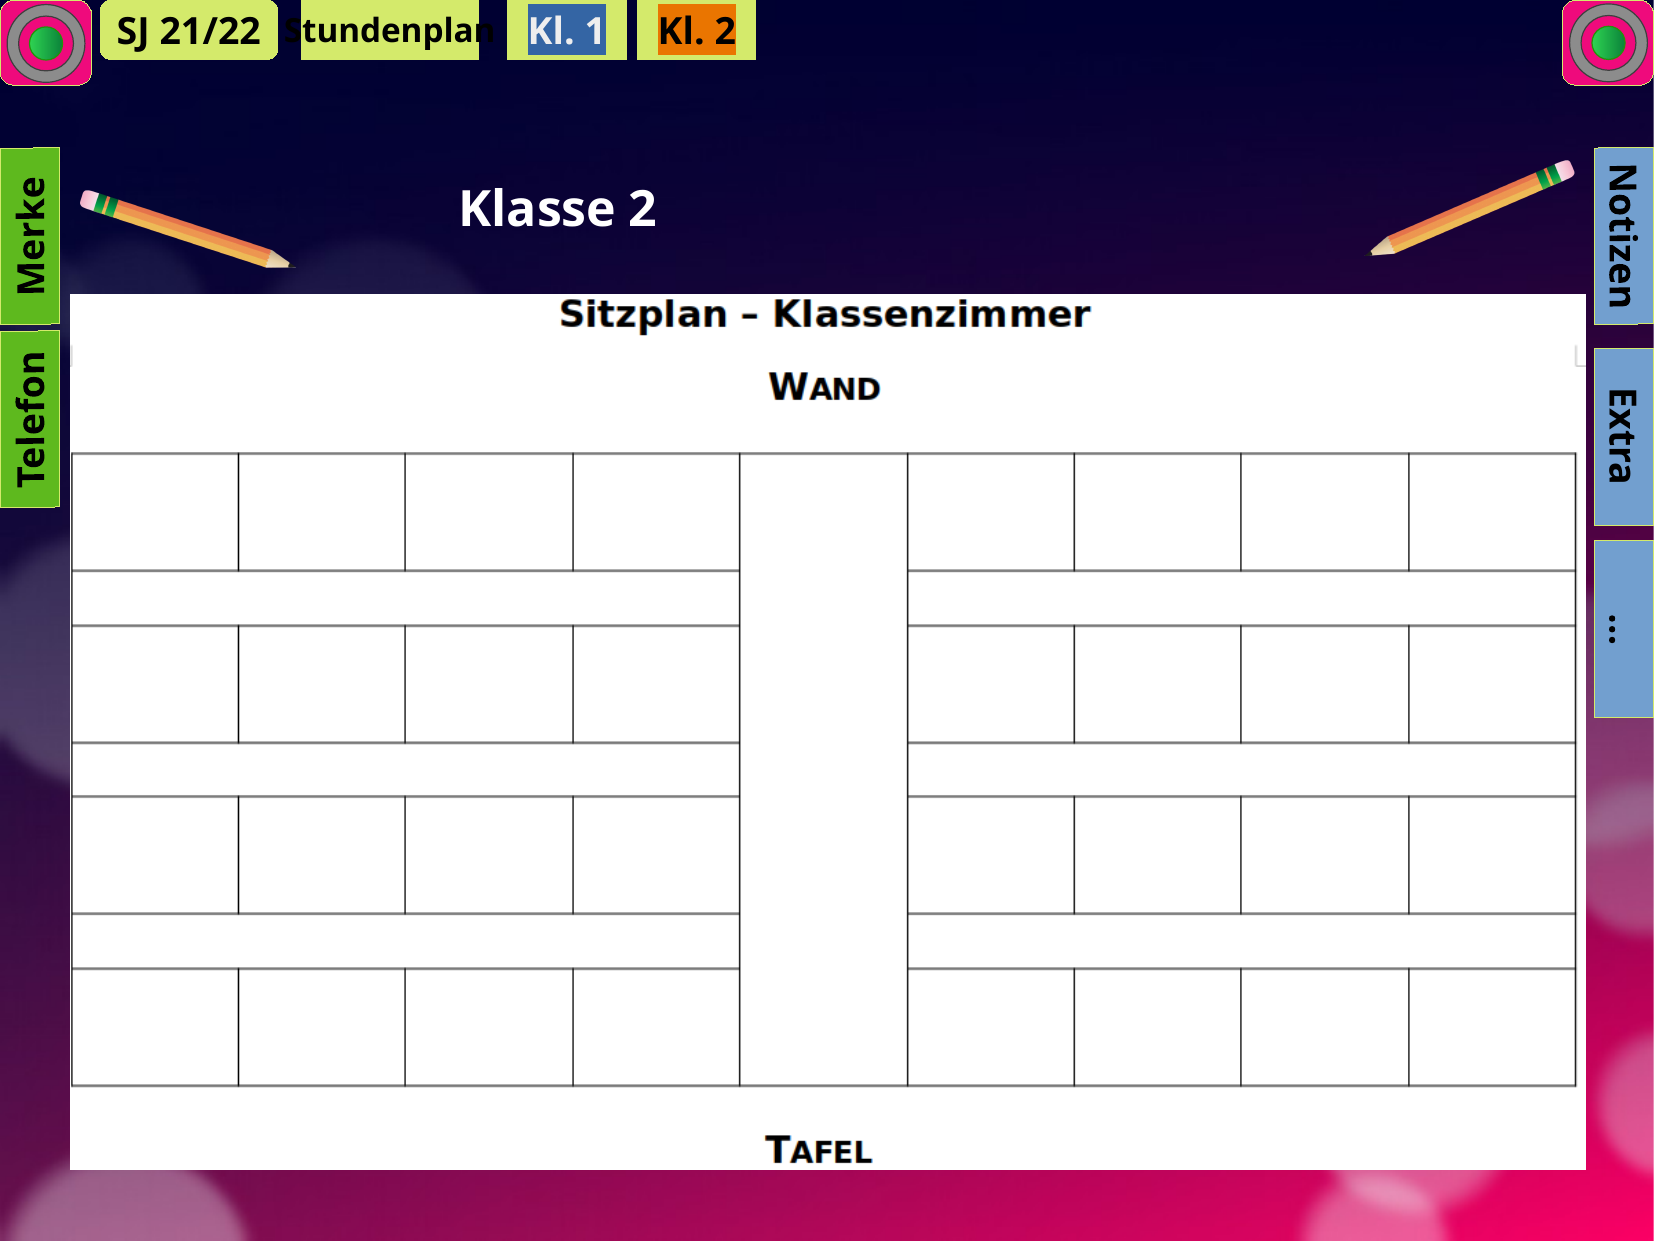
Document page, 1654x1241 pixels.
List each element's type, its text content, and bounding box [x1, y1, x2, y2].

picture [0, 0, 9, 9]
title Klasse 2 [89, 152, 1578, 237]
picture [0, 0, 1654, 1241]
picture [1645, 0, 1654, 10]
